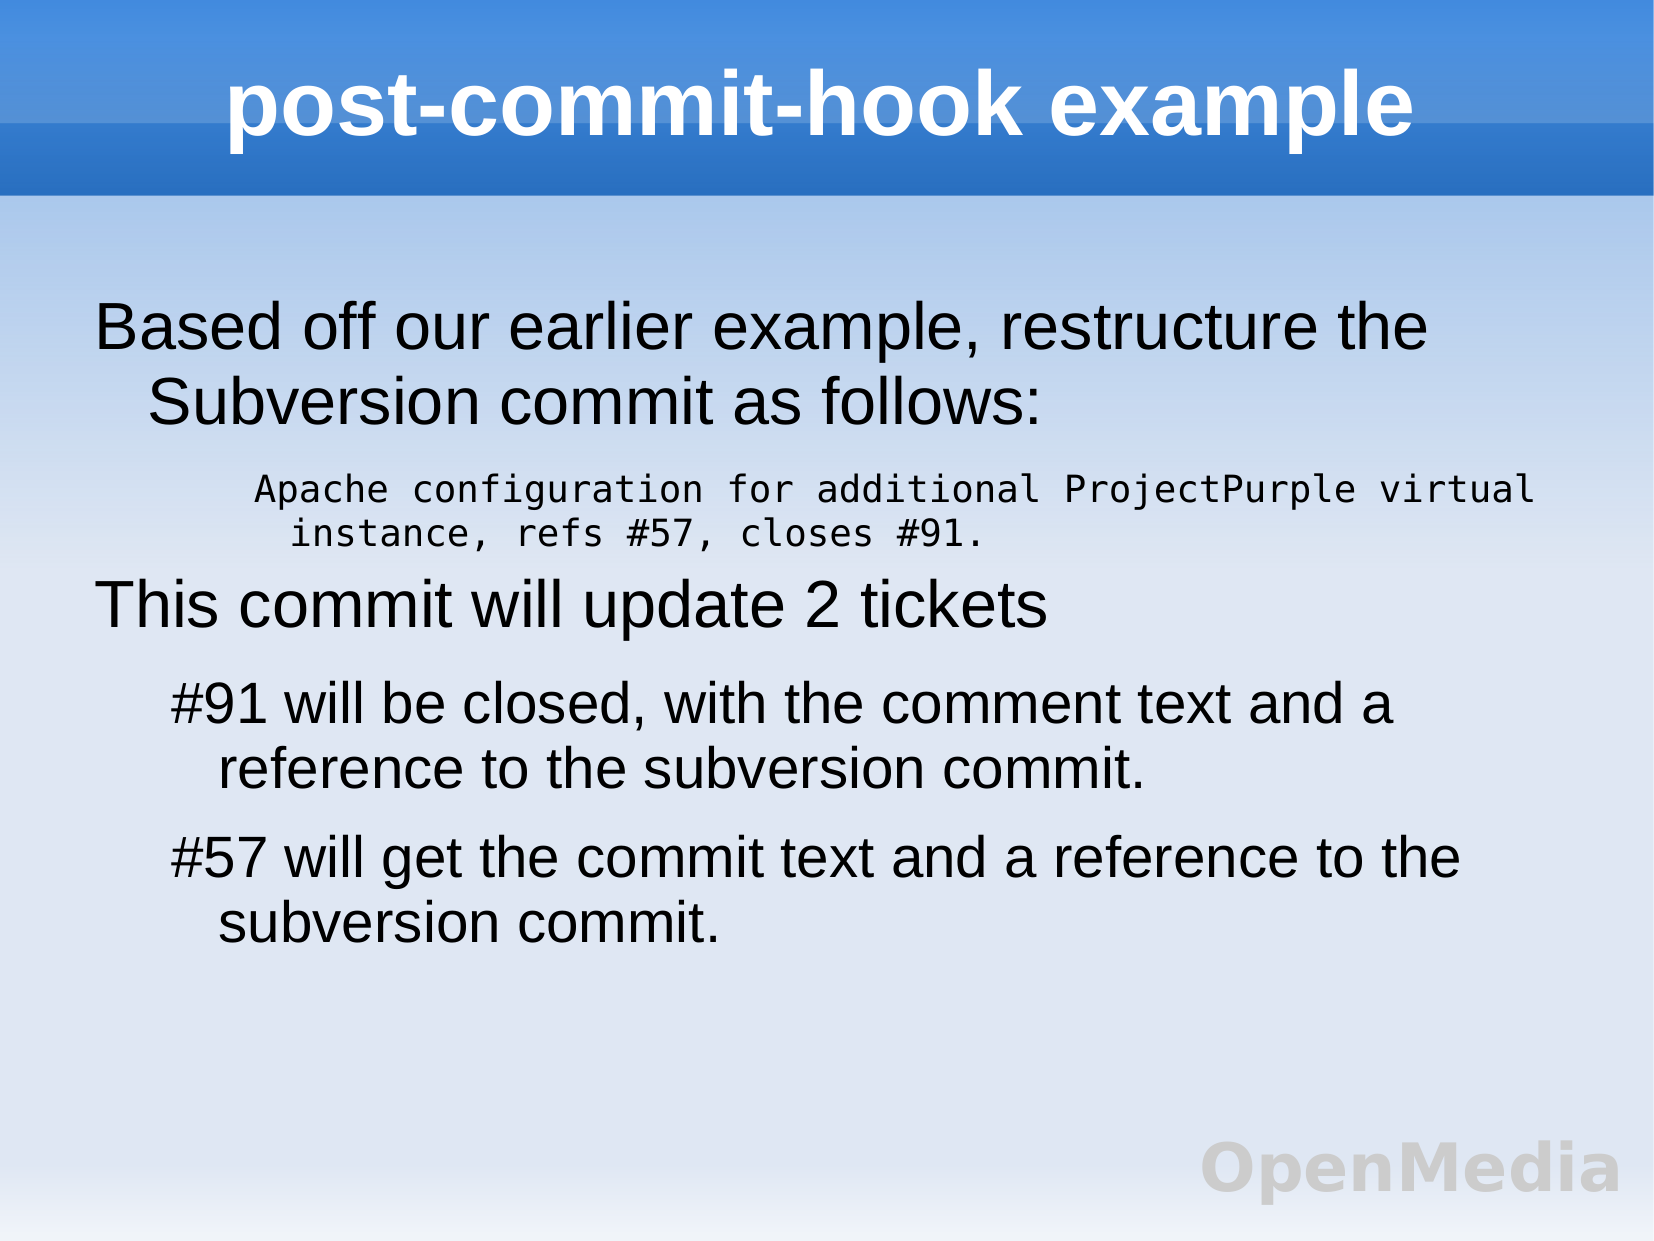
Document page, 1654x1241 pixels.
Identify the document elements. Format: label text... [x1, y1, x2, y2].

title post-commit-hook example [76, 0, 1565, 208]
picture [0, 0, 1654, 1241]
list Based off our earlier example, restructure the Subversion commit as follows: Apache configuration for additional ProjectPurple virtual instance, refs #57, closes #91. This commit will update 2 tickets #91 will be closed, with the comment text and a reference to the subversion commit. #57 will get the commit text and a reference to the subversion commit. [76, 288, 1565, 1093]
